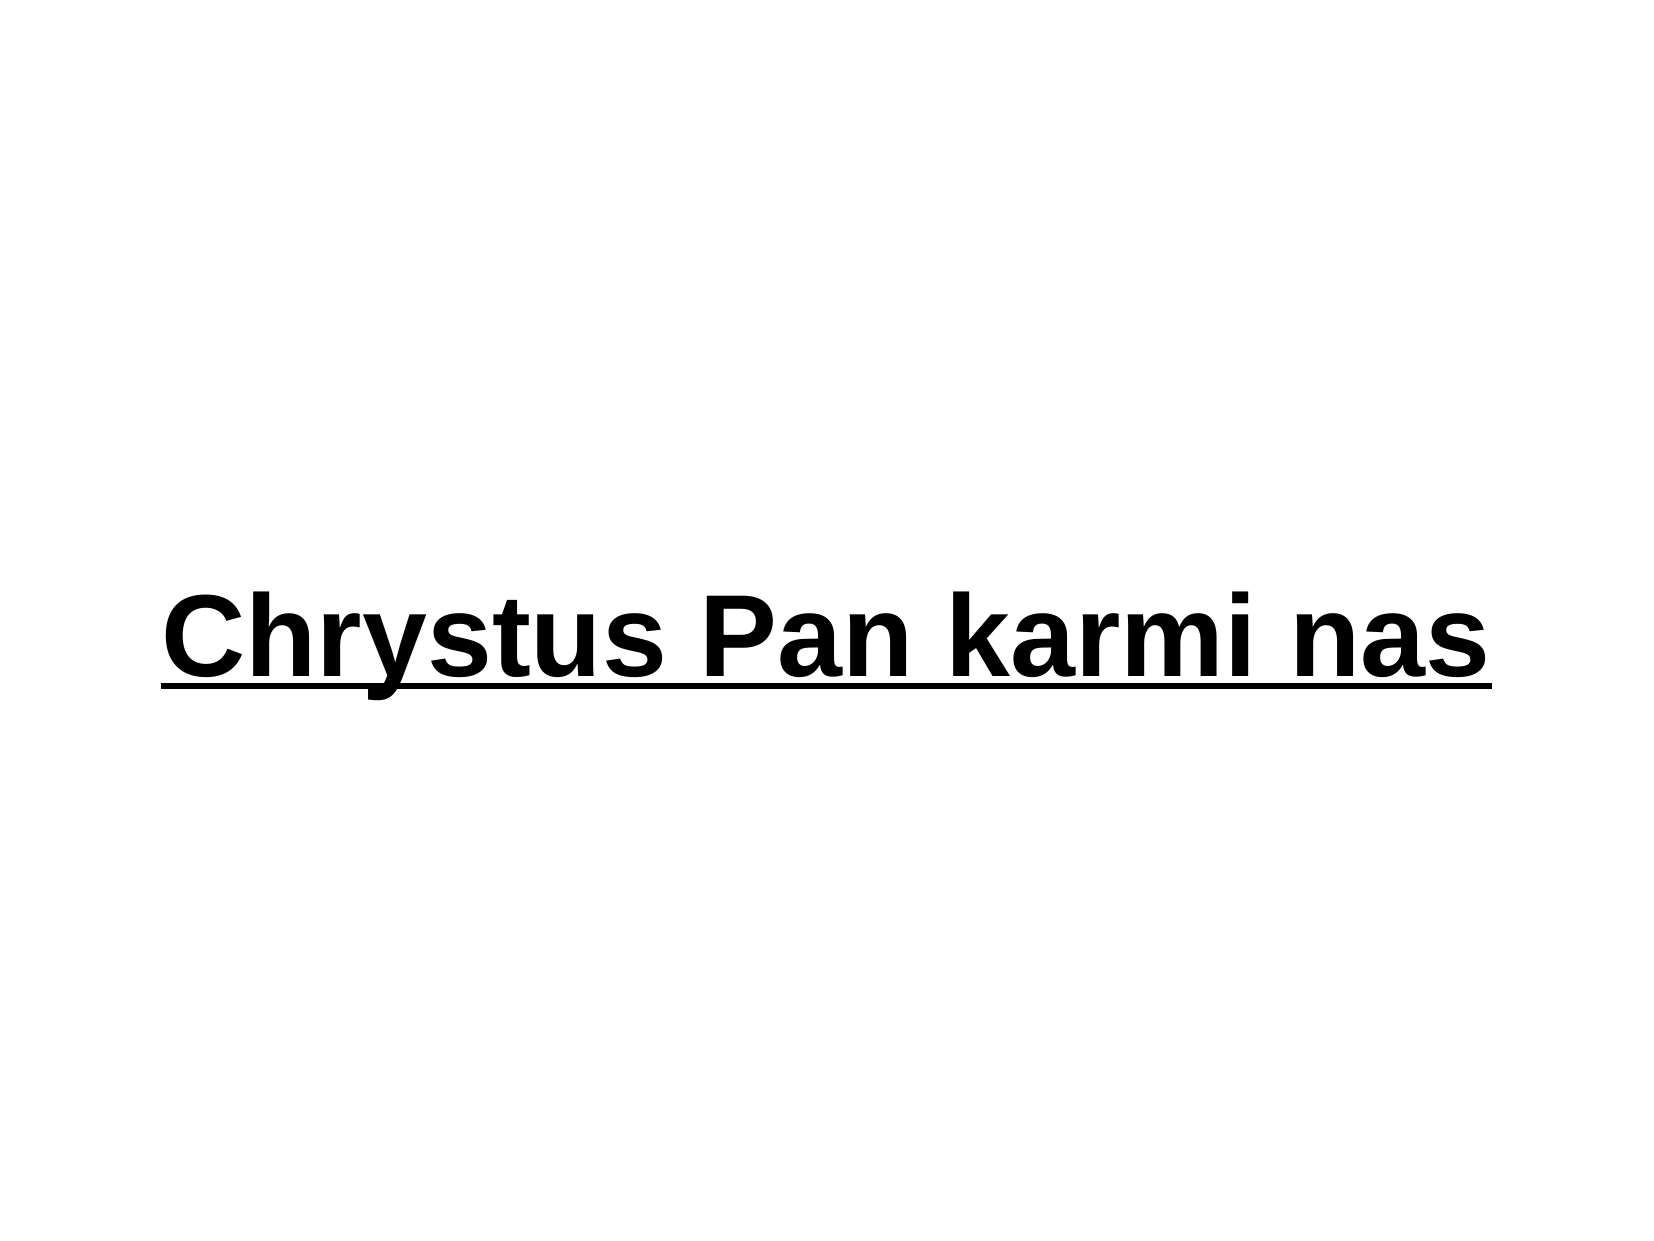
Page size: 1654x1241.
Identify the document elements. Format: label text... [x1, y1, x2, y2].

subtitle Chrystus Pan karmi nas [0, 0, 1654, 1241]
